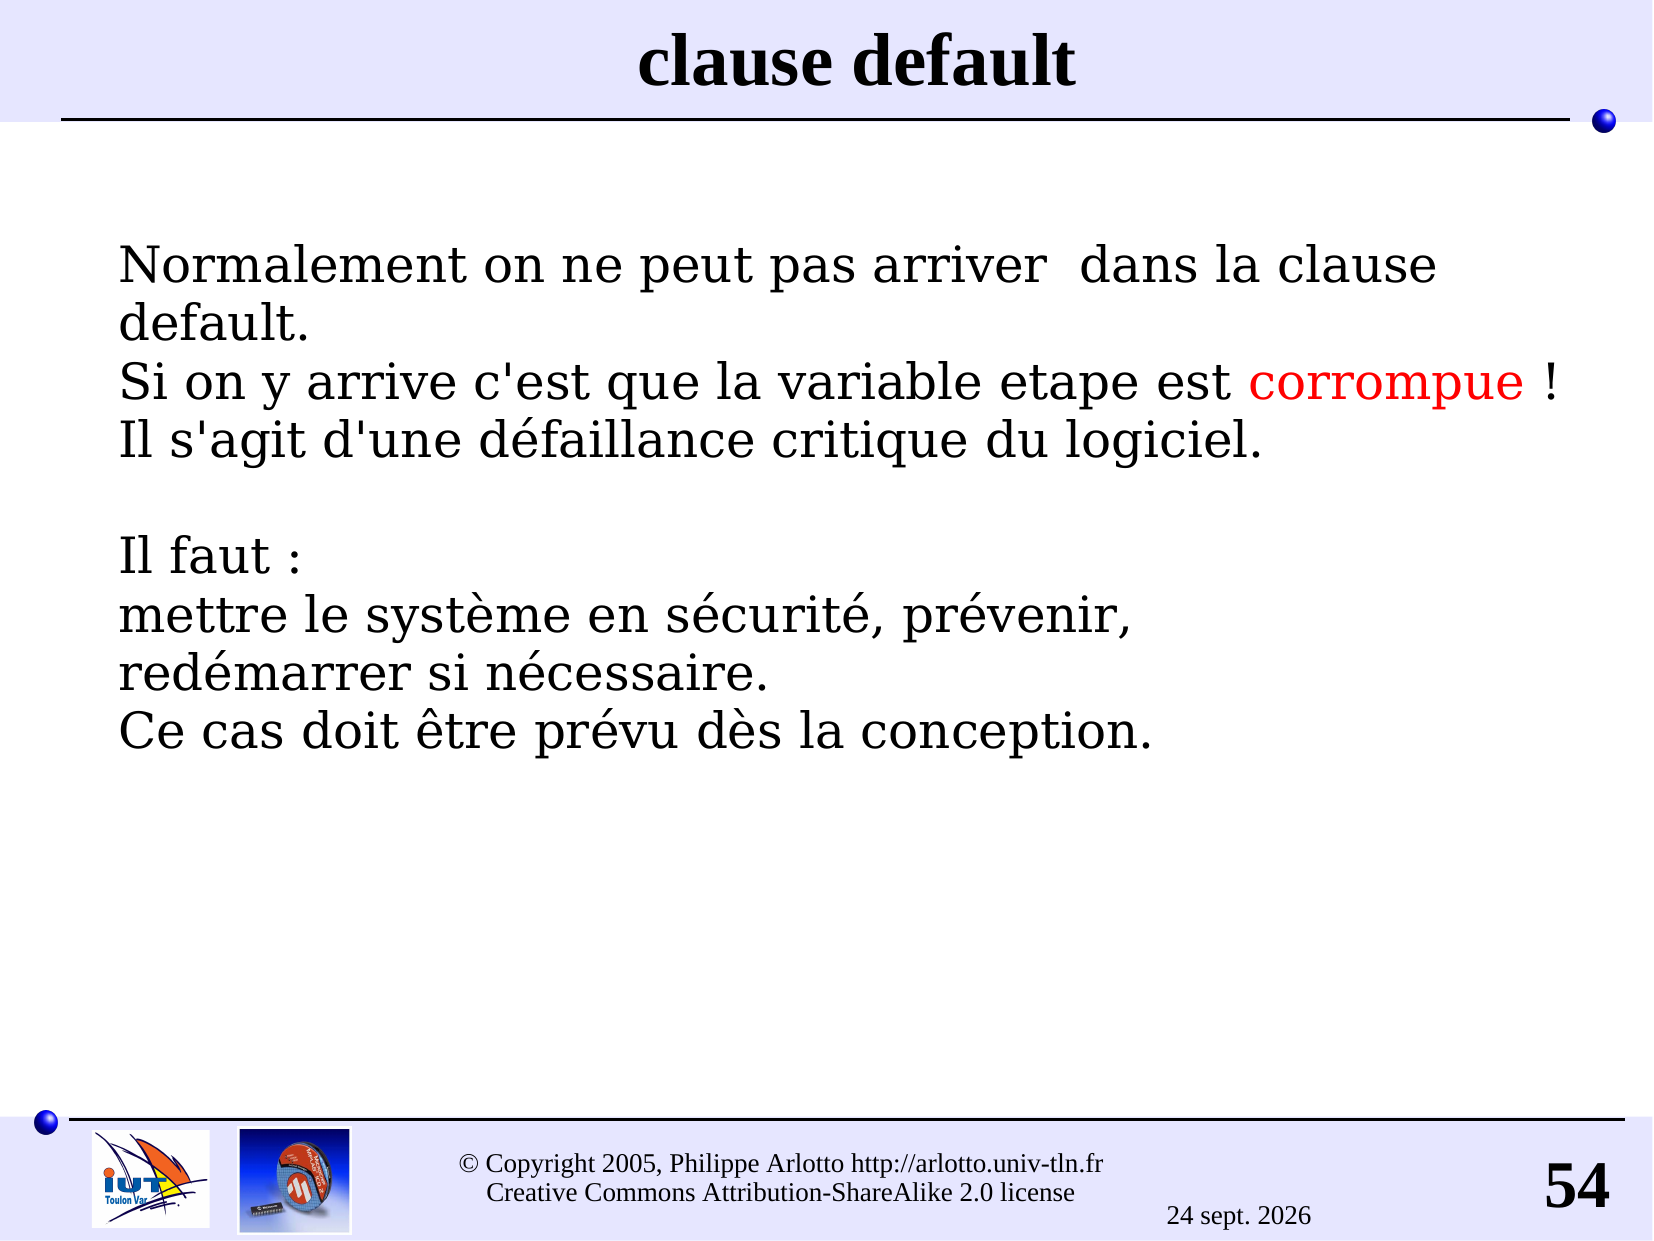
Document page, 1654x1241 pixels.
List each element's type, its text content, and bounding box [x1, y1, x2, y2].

text_box Normalement on ne peut pas arriver dans la clause default. Si on y arrive c'est que la variable etape est corrompue ! Il s'agit d'une défaillance critique du logiciel. Il faut : mettre le système en sécurité, prévenir, redémarrer si nécessaire. Ce cas doit être prévu dès la conception. [118, 236, 1595, 975]
picture [237, 1126, 352, 1235]
title clause default [95, 11, 1585, 110]
